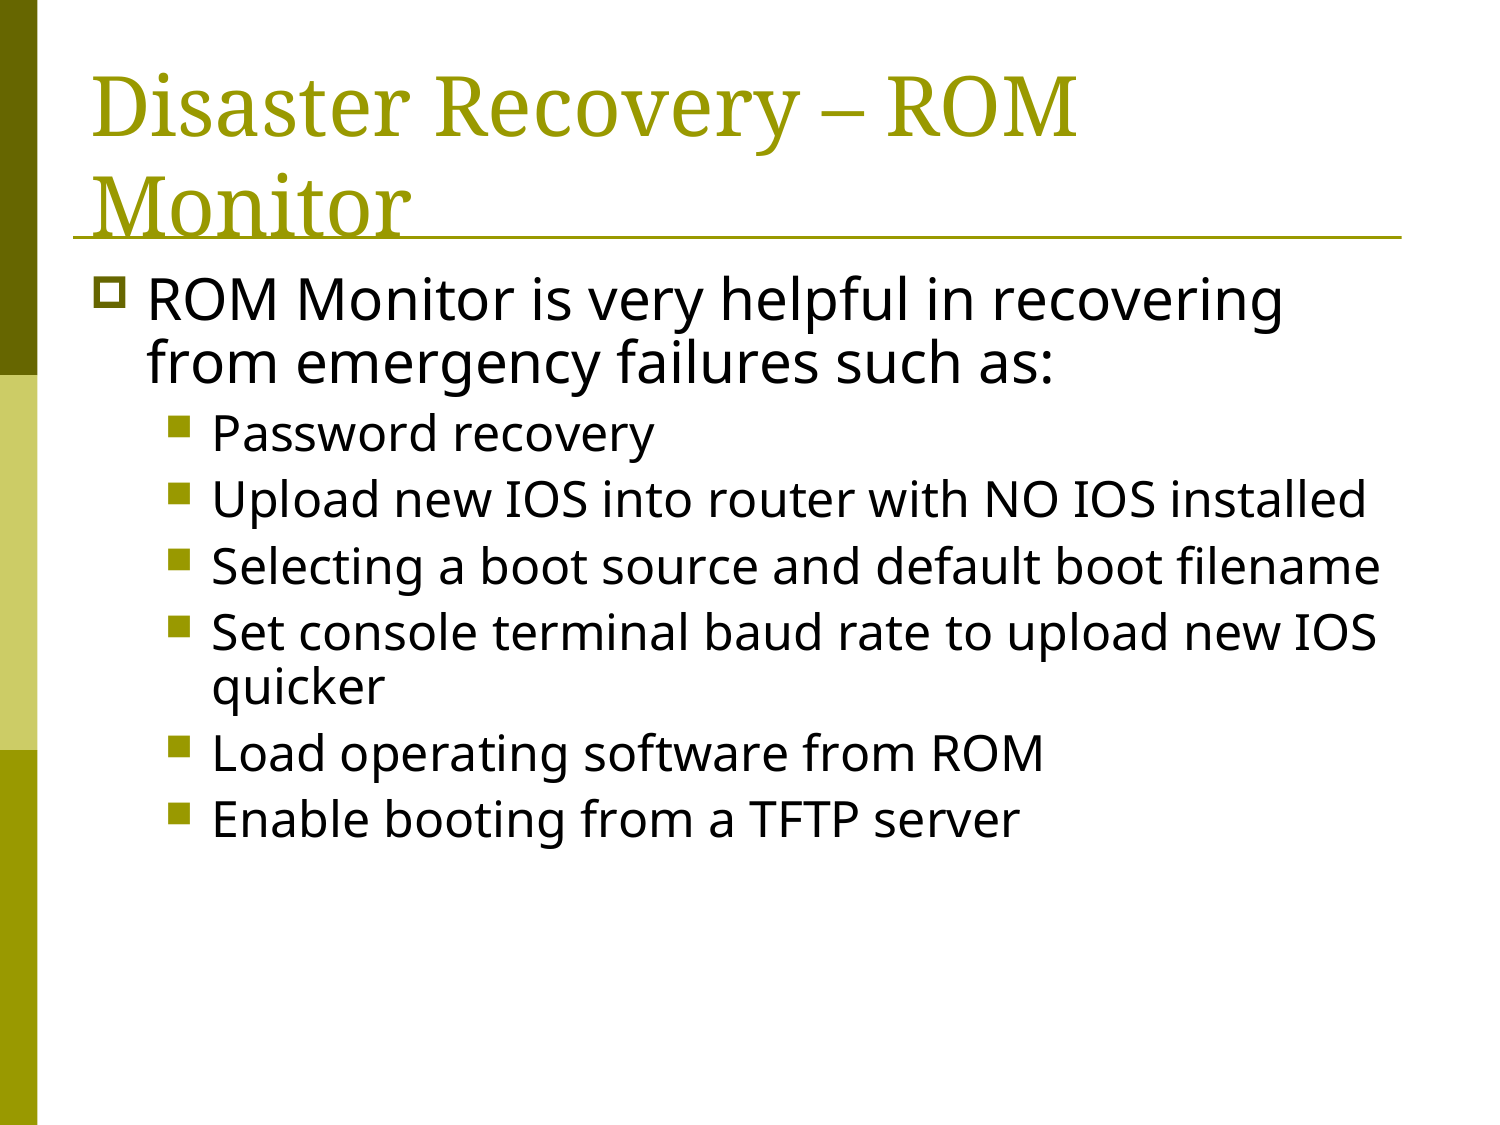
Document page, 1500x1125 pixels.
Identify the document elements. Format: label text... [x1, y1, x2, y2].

list ROM Monitor is very helpful in recovering from emergency failures such as: Password recovery Upload new IOS into router with NO IOS installed Selecting a boot source and default boot filename Set console terminal baud rate to upload new IOS quicker Load operating software from ROM Enable booting from a TFTP server [75, 262, 1426, 1006]
title Disaster Recovery – ROM Monitor [75, 45, 1426, 233]
